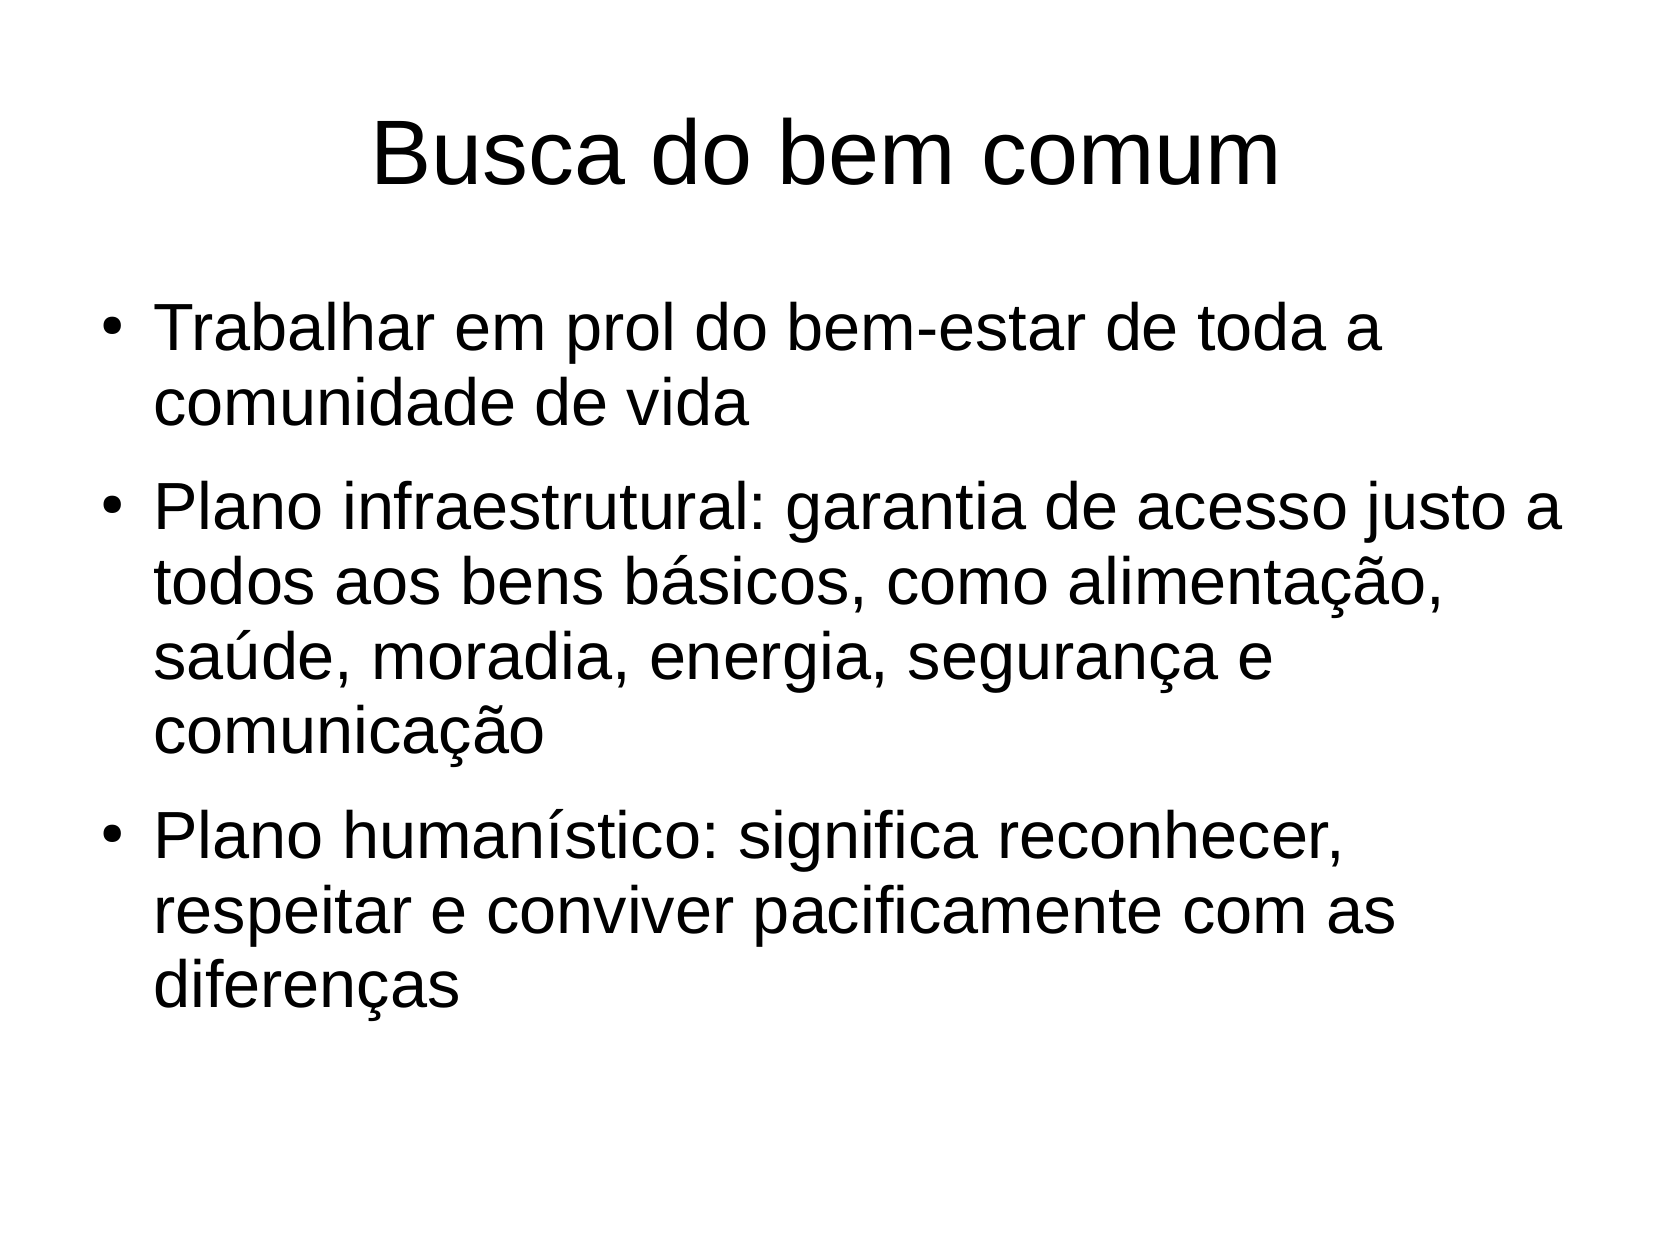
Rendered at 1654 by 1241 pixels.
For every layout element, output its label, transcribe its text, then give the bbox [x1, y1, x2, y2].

title Busca do bem comum [82, 49, 1571, 257]
list Trabalhar em prol do bem-estar de toda a comunidade de vida Plano infraestrutural: garantia de acesso justo a todos aos bens básicos, como alimentação, saúde, moradia, energia, segurança e comunicação Plano humanístico: significa reconhecer, respeitar e conviver pacificamente com as diferenças [82, 290, 1571, 1023]
